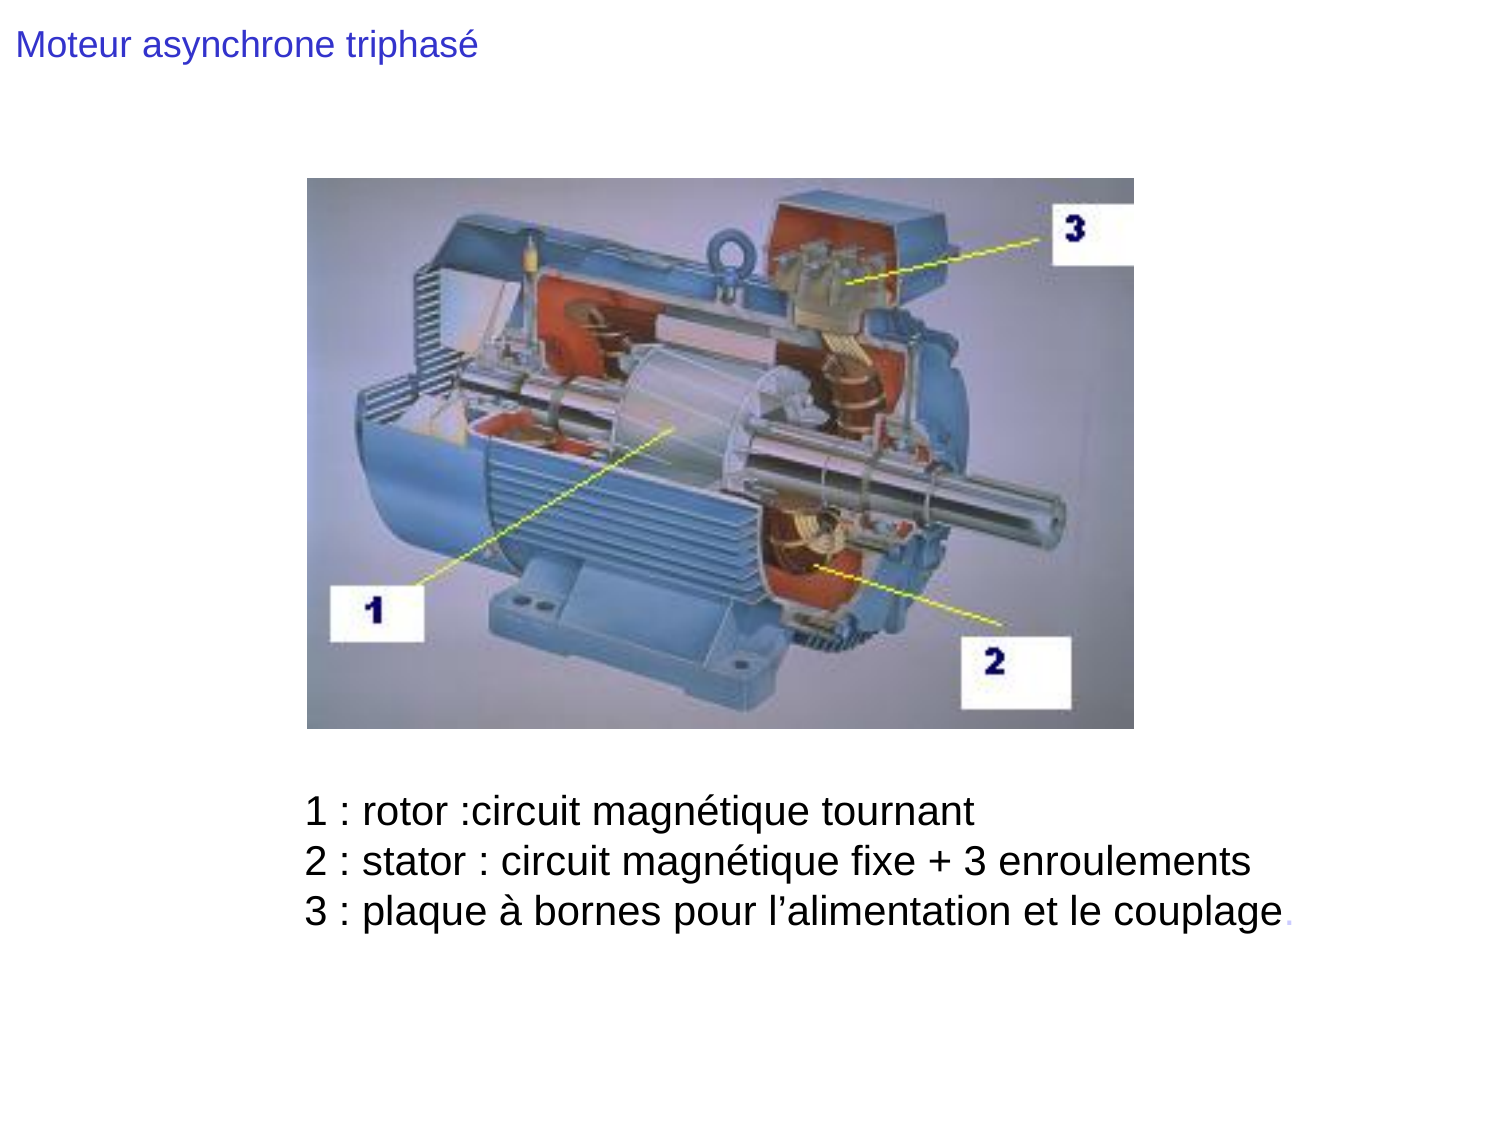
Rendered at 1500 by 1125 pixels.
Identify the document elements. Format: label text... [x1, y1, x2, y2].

picture [307, 178, 1134, 729]
text_box Moteur asynchrone triphasé [0, 11, 495, 73]
text_box 1 : rotor :circuit magnétique tournant 2 : stator : circuit magnétique fixe + 3 enroulements 3 : plaque à bornes pour l’alimentation et le couplage. [232, 776, 1311, 942]
